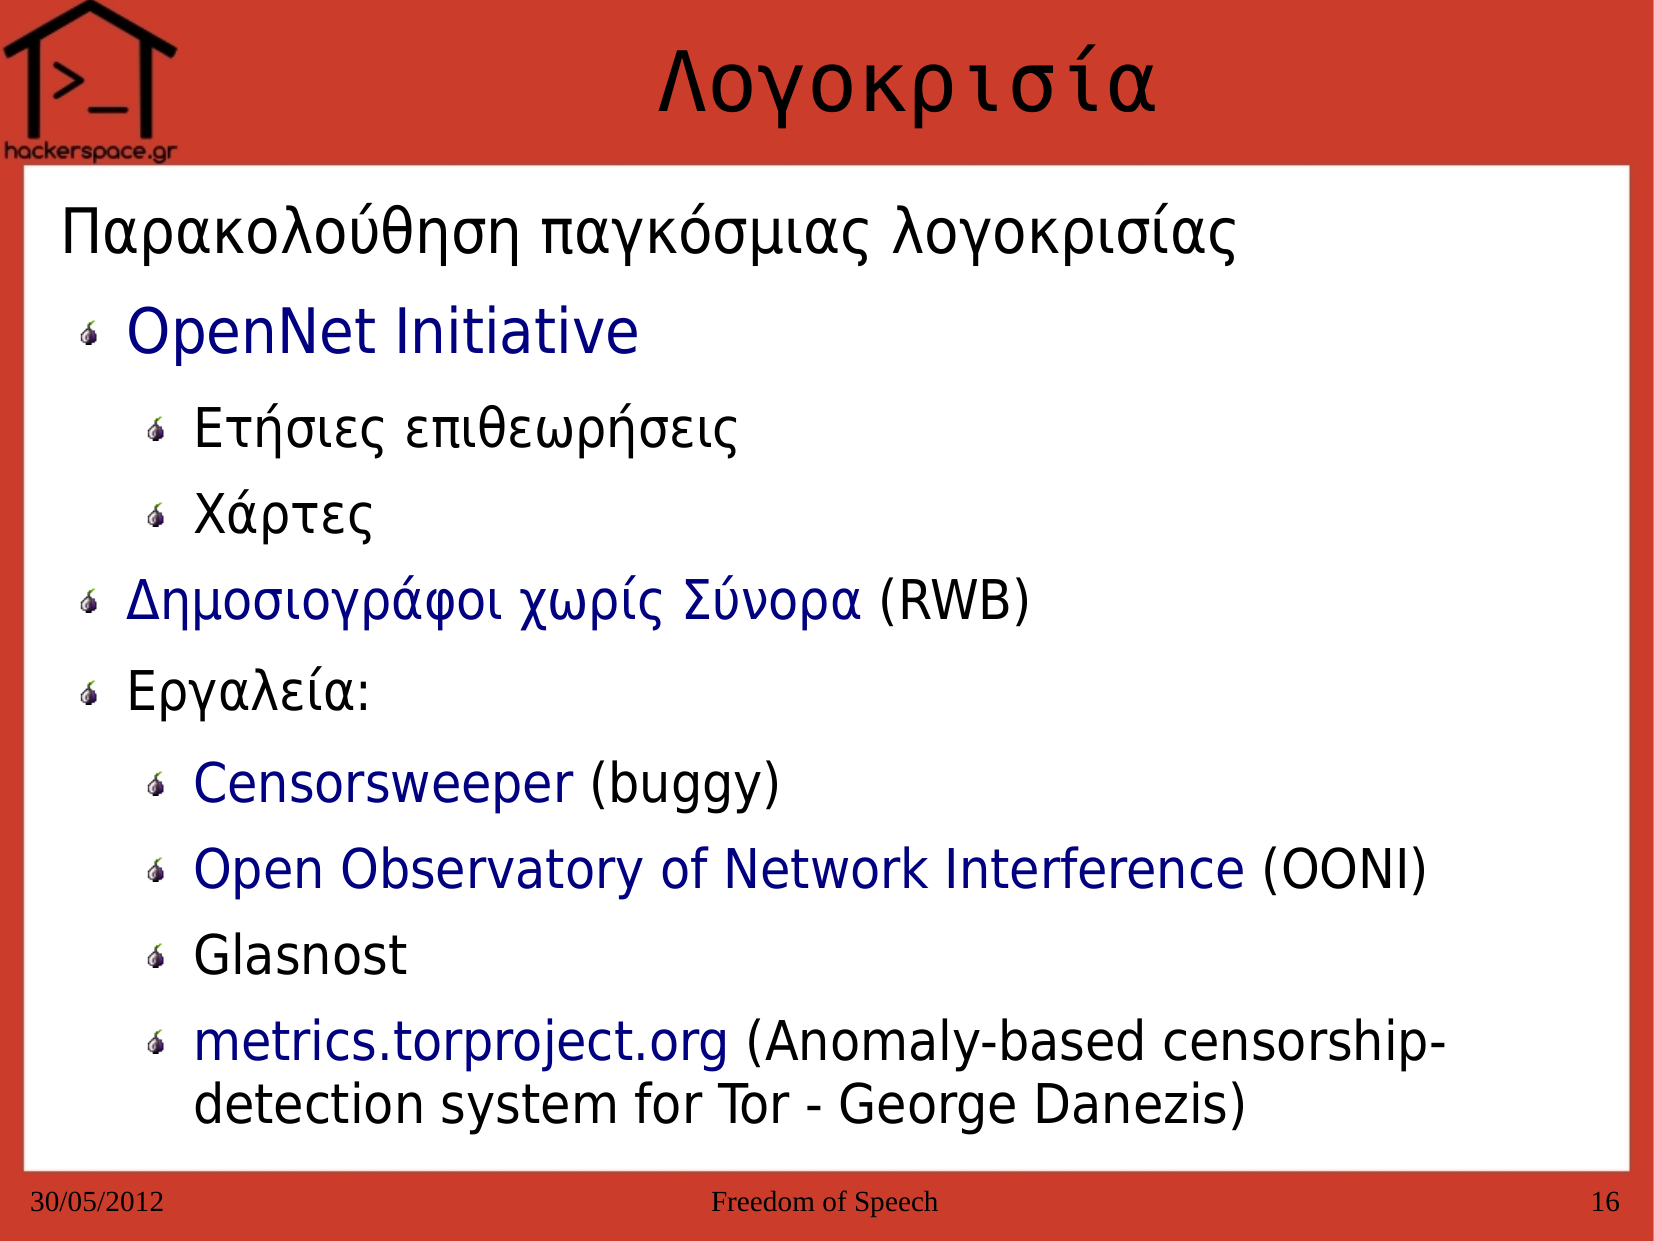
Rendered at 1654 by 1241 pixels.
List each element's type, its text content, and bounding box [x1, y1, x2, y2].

list Παρακολούθηση παγκόσμιας λογοκρισίας OpenNet Initiative Ετήσιες επιθεωρήσεις Χάρτες Δημοσιογράφοι χωρίς Σύνορα (RWB) Εργαλεία: Censorsweeper (buggy) Open Observatory of Network Interference (ΟΟΝΙ) Glasnost metrics.torproject.org (Anomaly-based censorship- detection system for Tor - George Danezis) [60, 195, 1591, 1141]
picture [0, 0, 1654, 1241]
title Λογοκρισία [195, 15, 1621, 151]
